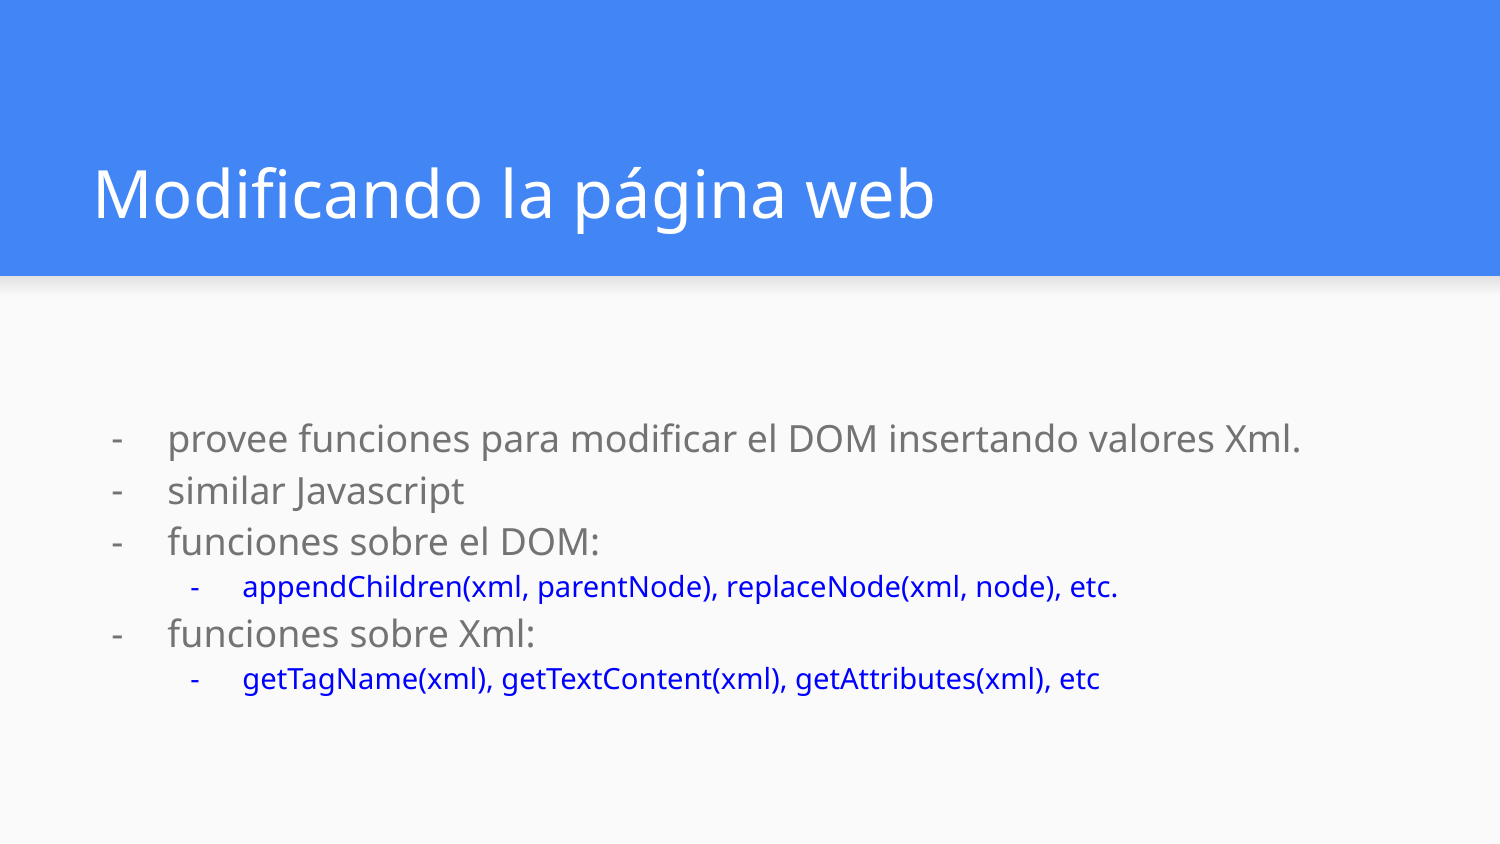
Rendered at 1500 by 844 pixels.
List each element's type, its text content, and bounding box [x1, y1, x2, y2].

list provee funciones para modificar el DOM insertando valores Xml. similar Javascript funciones sobre el DOM: appendChildren(xml, parentNode), replaceNode(xml, node), etc. funciones sobre Xml: getTagName(xml), getTextContent(xml), getAttributes(xml), etc [77, 314, 1427, 760]
title Modificando la página web [77, 121, 1427, 248]
